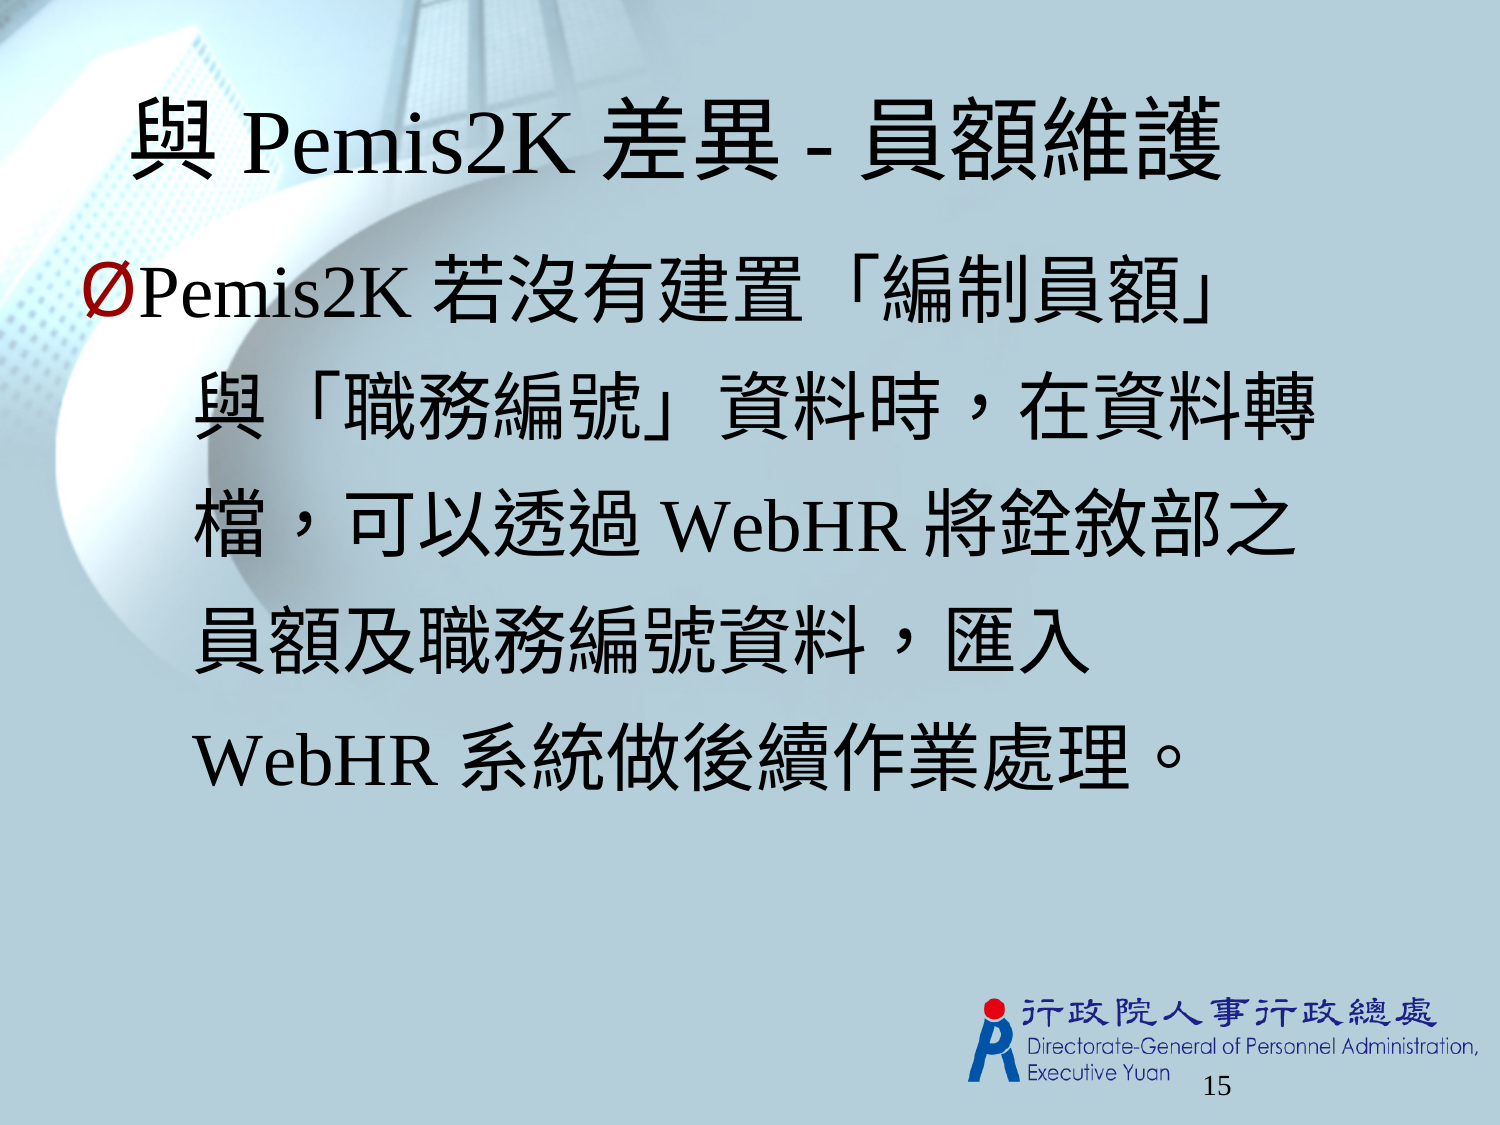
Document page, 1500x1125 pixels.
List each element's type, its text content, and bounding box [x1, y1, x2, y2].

text_box [1187, 1058, 1500, 1124]
list Pemis2K若沒有建置「編制員額」與「職務編號」資料時，在資料轉檔，可以透過WebHR將銓敘部之員額及職務編號資料，匯入WebHR系統做後續作業處理。 [64, 208, 1340, 884]
title 與Pemis2K差異-員額維護 [112, 42, 1388, 231]
